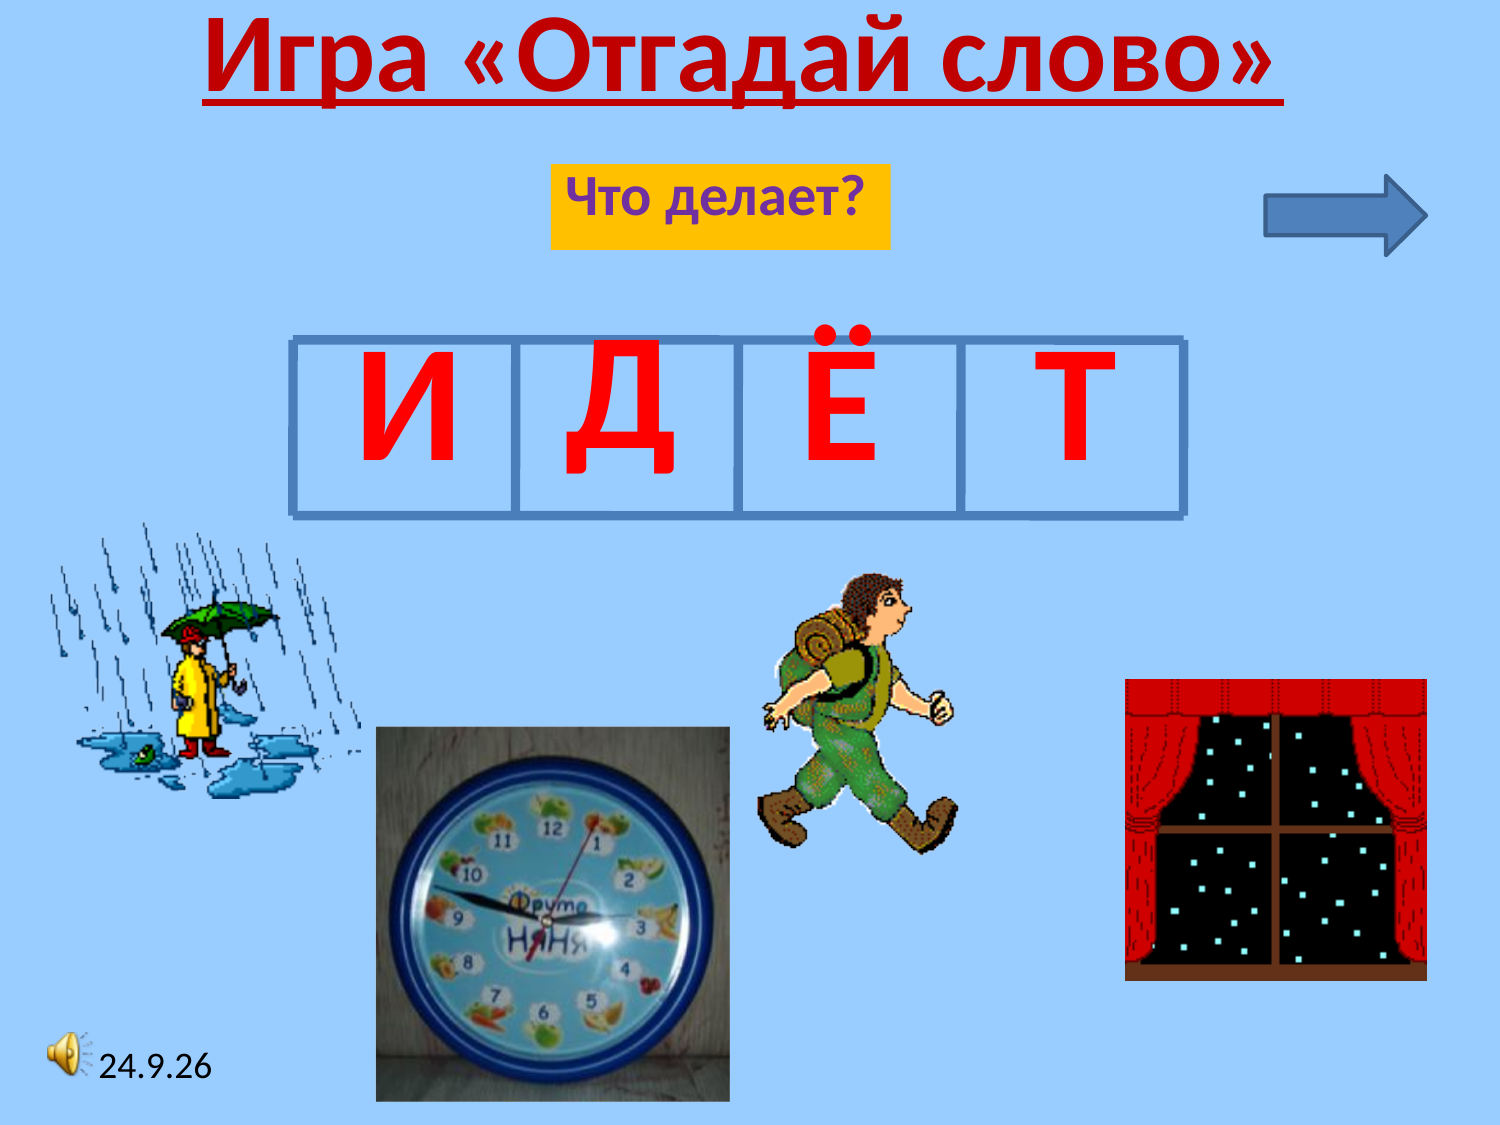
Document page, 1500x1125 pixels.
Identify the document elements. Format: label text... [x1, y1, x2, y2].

text_box И [339, 328, 504, 546]
text_box Т [1019, 328, 1134, 546]
text_box Игра «Отгадай слово» [187, 0, 1311, 152]
picture [46, 1031, 97, 1082]
picture [1125, 679, 1427, 981]
picture [738, 550, 981, 858]
text_box Что делает? [550, 164, 891, 250]
picture [46, 515, 361, 800]
text_box Д [550, 316, 704, 534]
picture [375, 726, 730, 1102]
text_box Ё [785, 328, 898, 546]
text_box [1265, 175, 1427, 256]
